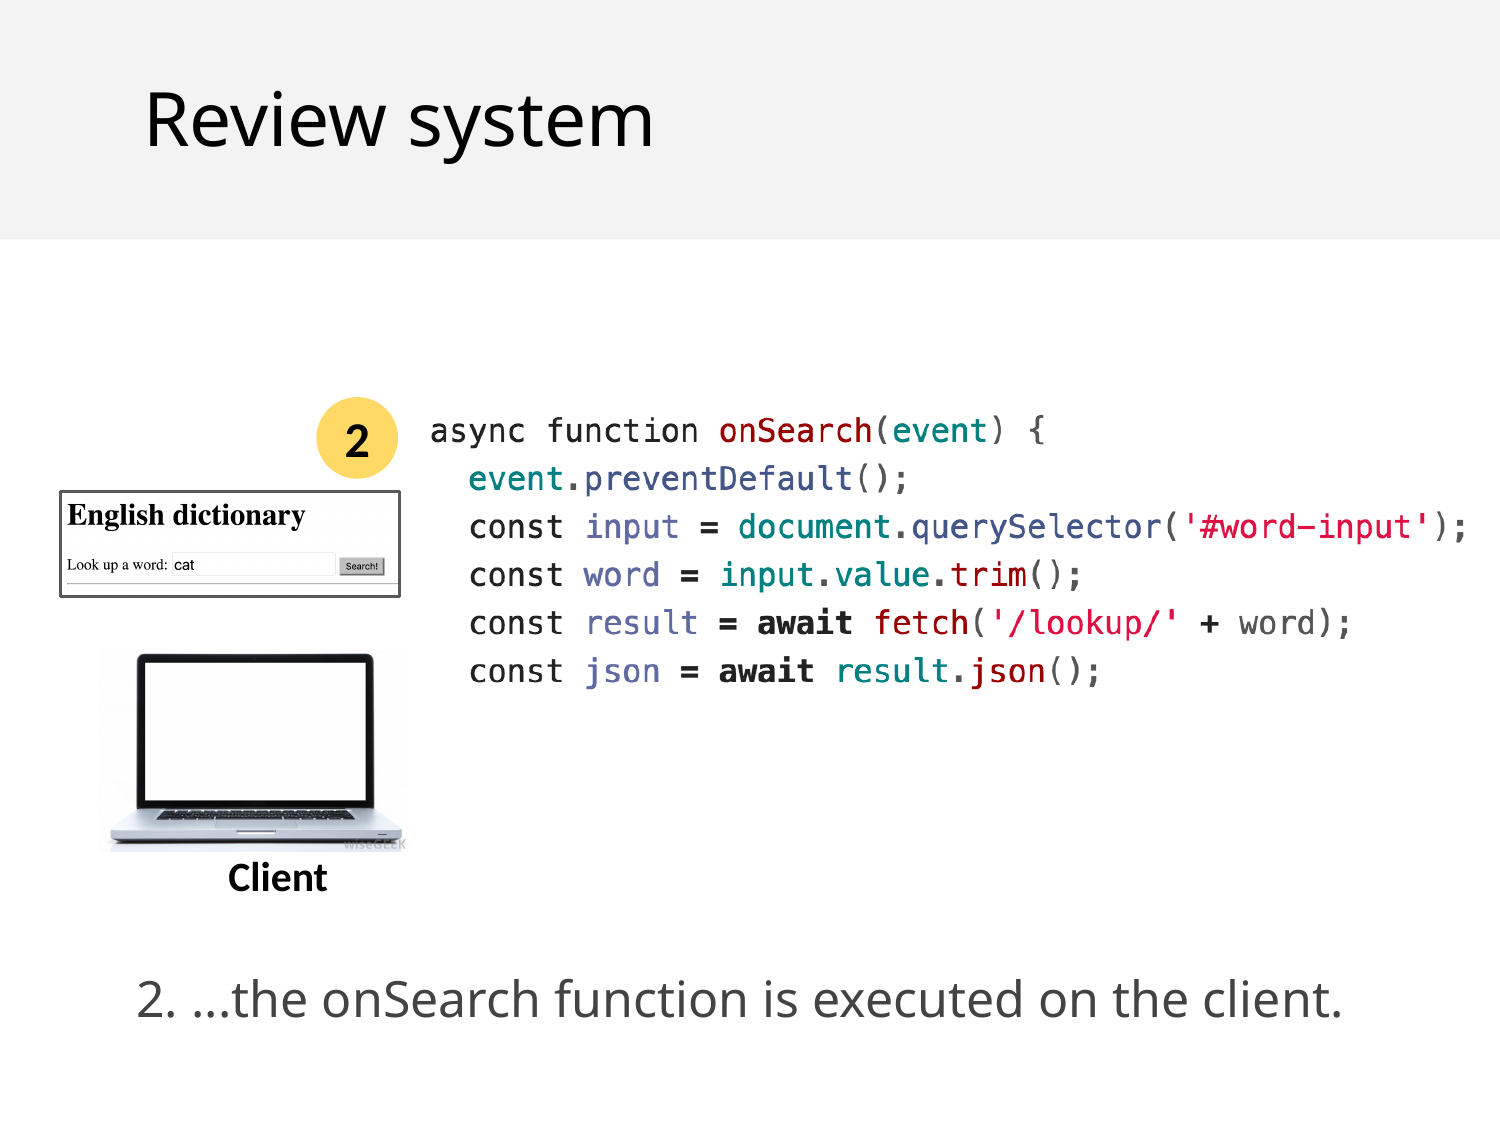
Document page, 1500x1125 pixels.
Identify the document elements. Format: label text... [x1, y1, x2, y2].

picture [61, 493, 399, 596]
title Review system [128, 56, 1372, 183]
picture [421, 411, 1481, 714]
picture [98, 649, 409, 852]
text_box 2 [316, 397, 399, 479]
list 2. ...the onSearch function is executed on the client. [121, 943, 1442, 1104]
text_box Client [155, 818, 401, 932]
